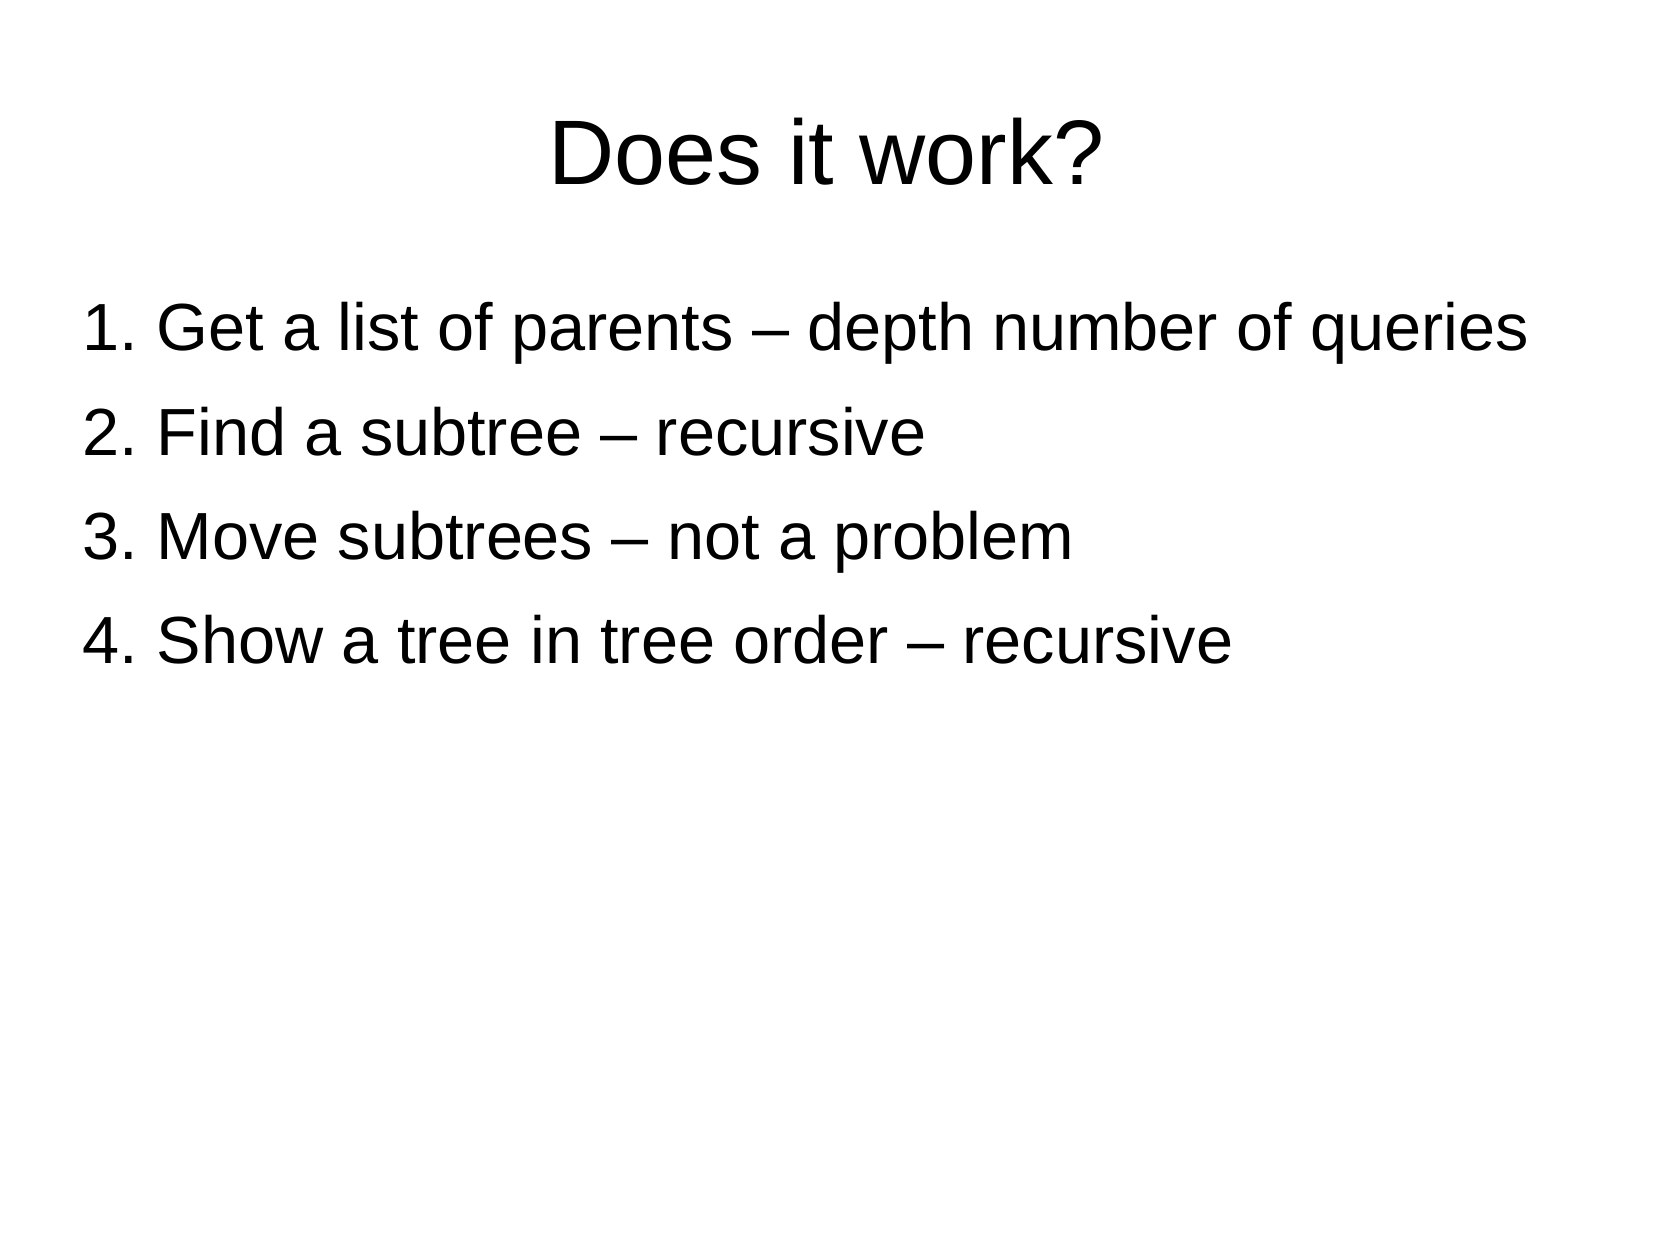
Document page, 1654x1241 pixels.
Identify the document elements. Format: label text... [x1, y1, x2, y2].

list Get a list of parents – depth number of queries Find a subtree – recursive Move subtrees – not a problem Show a tree in tree order – recursive [82, 290, 1571, 1109]
title Does it work? [82, 49, 1571, 257]
